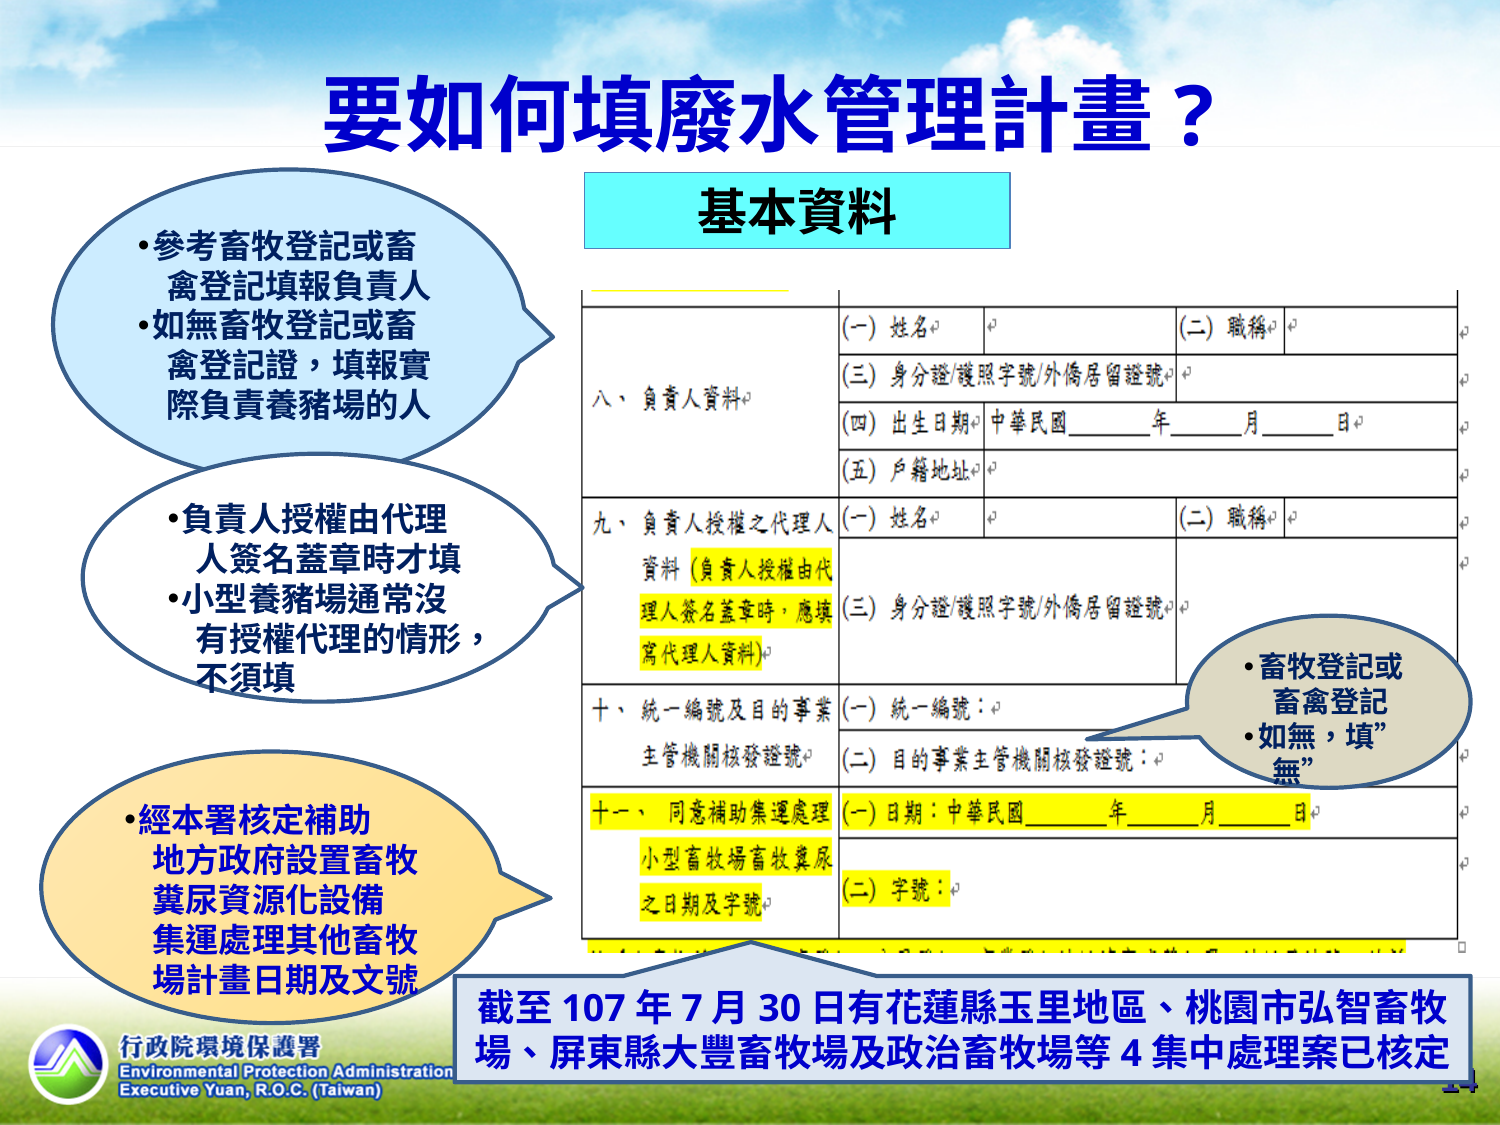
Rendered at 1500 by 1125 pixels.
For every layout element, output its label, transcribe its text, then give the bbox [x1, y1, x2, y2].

picture [561, 290, 1471, 953]
text_box 畜牧登記或畜禽登記 如無，填”無” [1086, 615, 1471, 788]
text_box 負責人授權由代理人簽名蓋章時才填 小型養豬場通常沒有授權代理的情形，不須填 [82, 453, 583, 702]
text_box 參考畜牧登記或畜禽登記填報負責人 如無畜牧登記或畜禽登記證，填報實際負責養豬場的人 [53, 169, 553, 469]
text_box 要如何填廢水管理計畫? [147, 54, 1388, 171]
text_box 基本資料 [584, 172, 1010, 249]
text_box 經本署核定補助 地方政府設置畜牧糞尿資源化設備 集運處理其他畜牧場計畫日期及文號 [41, 751, 551, 1024]
text_box 截至107年7月30日有花蓮縣玉里地區、桃園市弘智畜牧場、屏東縣大豐畜牧場及政治畜牧場等4集中處理案已核定 [454, 942, 1471, 1083]
